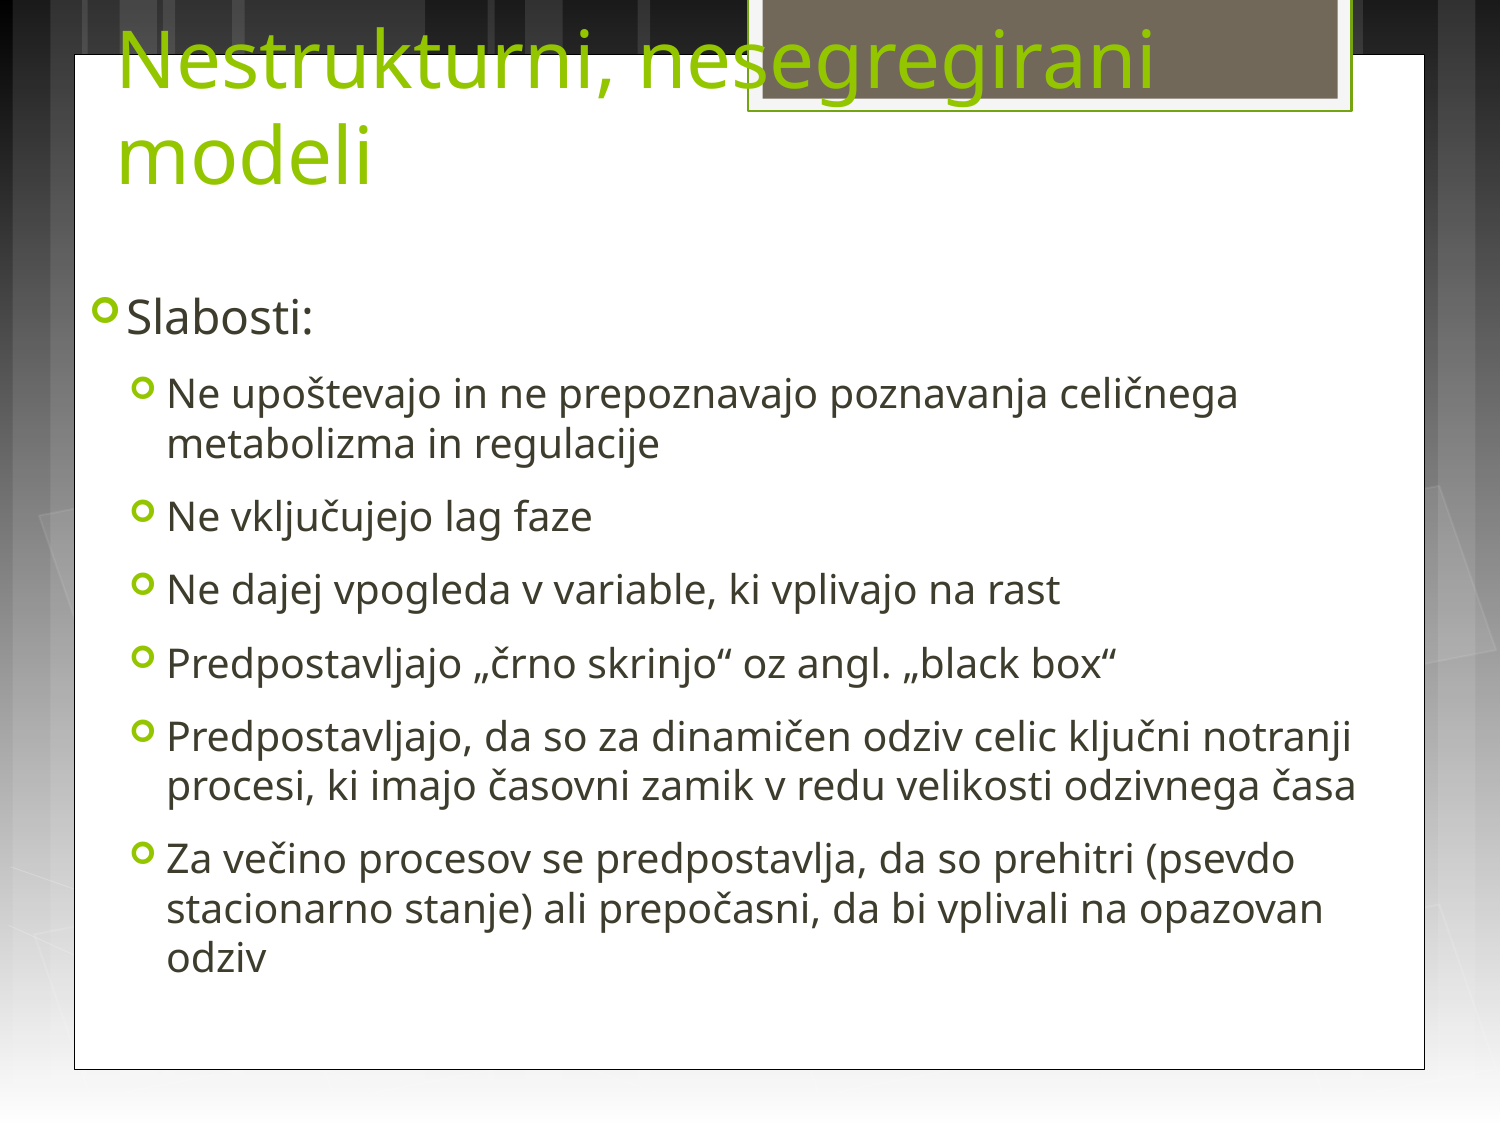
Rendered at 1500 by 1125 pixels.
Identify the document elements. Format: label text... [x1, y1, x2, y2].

list Slabosti: Ne upoštevajo in ne prepoznavajo poznavanja celičnega metabolizma in regulacije Ne vključujejo lag faze Ne dajej vpogleda v variable, ki vplivajo na rast Predpostavljajo „črno skrinjo“ oz angl. „black box“ Predpostavljajo, da so za dinamičen odziv celic ključni notranji procesi, ki imajo časovni zamik v redu velikosti odzivnega časa Za večino procesov se predpostavlja, da so prehitri (psevdo stacionarno stanje) ali prepočasni, da bi vplivali na opazovan odziv [64, 278, 1376, 996]
title Nestrukturni, nesegregirani modeli [100, 0, 1413, 209]
